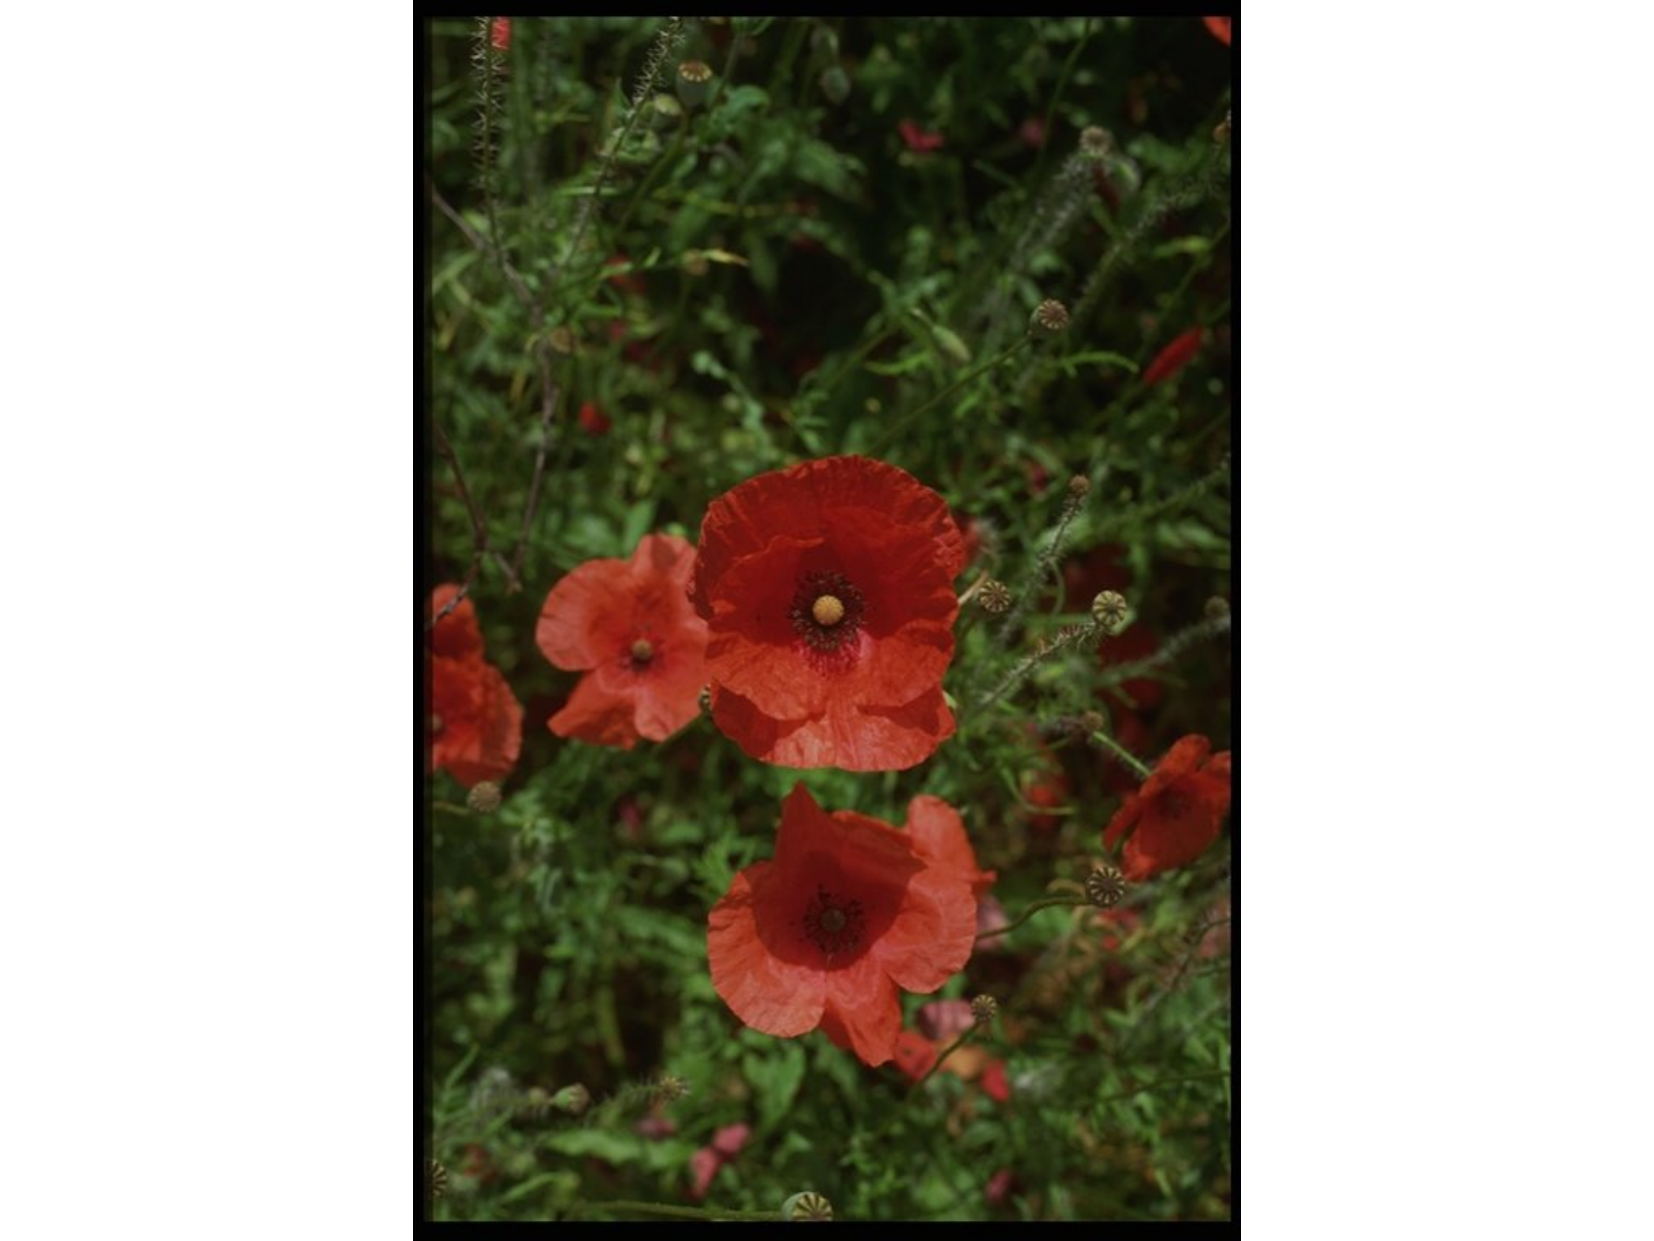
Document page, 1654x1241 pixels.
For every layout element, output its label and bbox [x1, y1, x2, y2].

picture [413, 0, 1241, 1241]
